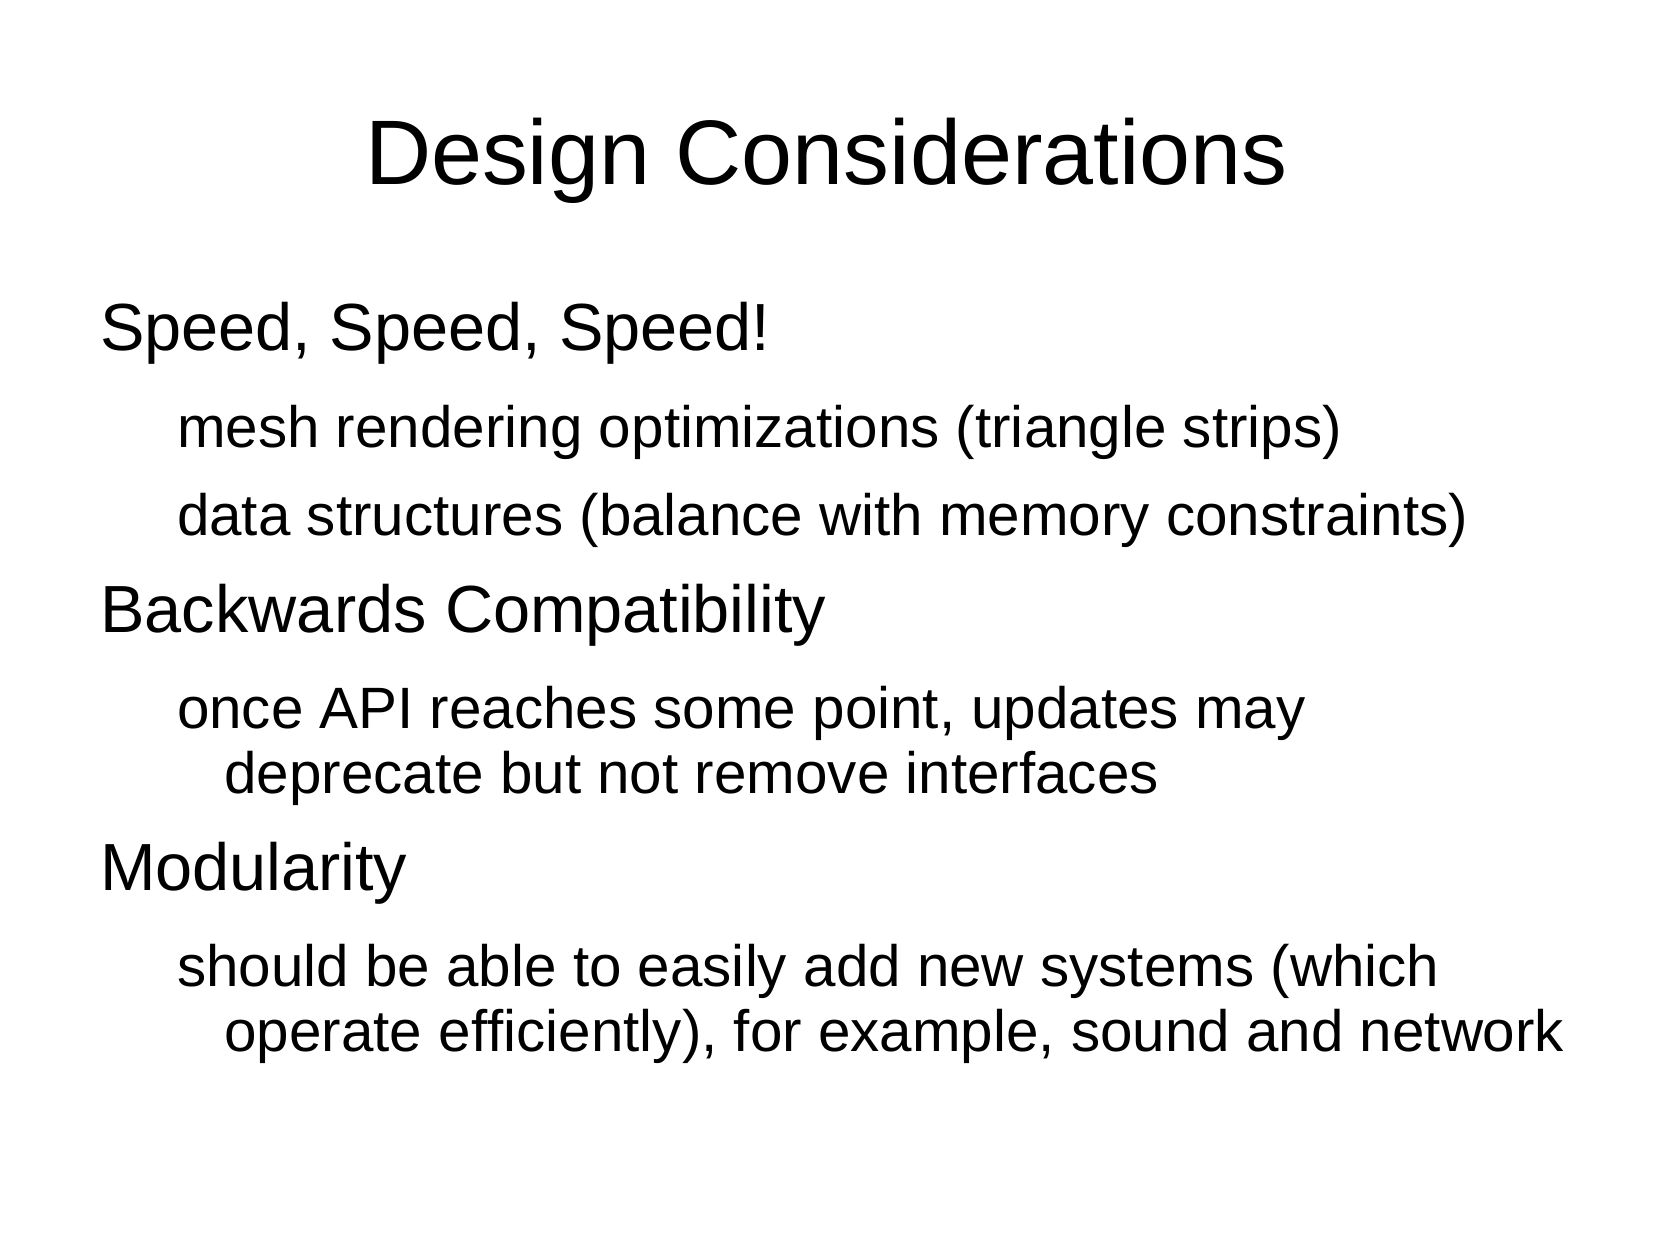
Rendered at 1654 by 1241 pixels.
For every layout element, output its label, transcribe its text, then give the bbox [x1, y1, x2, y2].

list Speed, Speed, Speed! mesh rendering optimizations (triangle strips) data structures (balance with memory constraints) Backwards Compatibility once API reaches some point, updates may deprecate but not remove interfaces Modularity should be able to easily add new systems (which operate efficiently), for example, sound and network [82, 290, 1571, 1109]
title Design Considerations [82, 49, 1571, 257]
